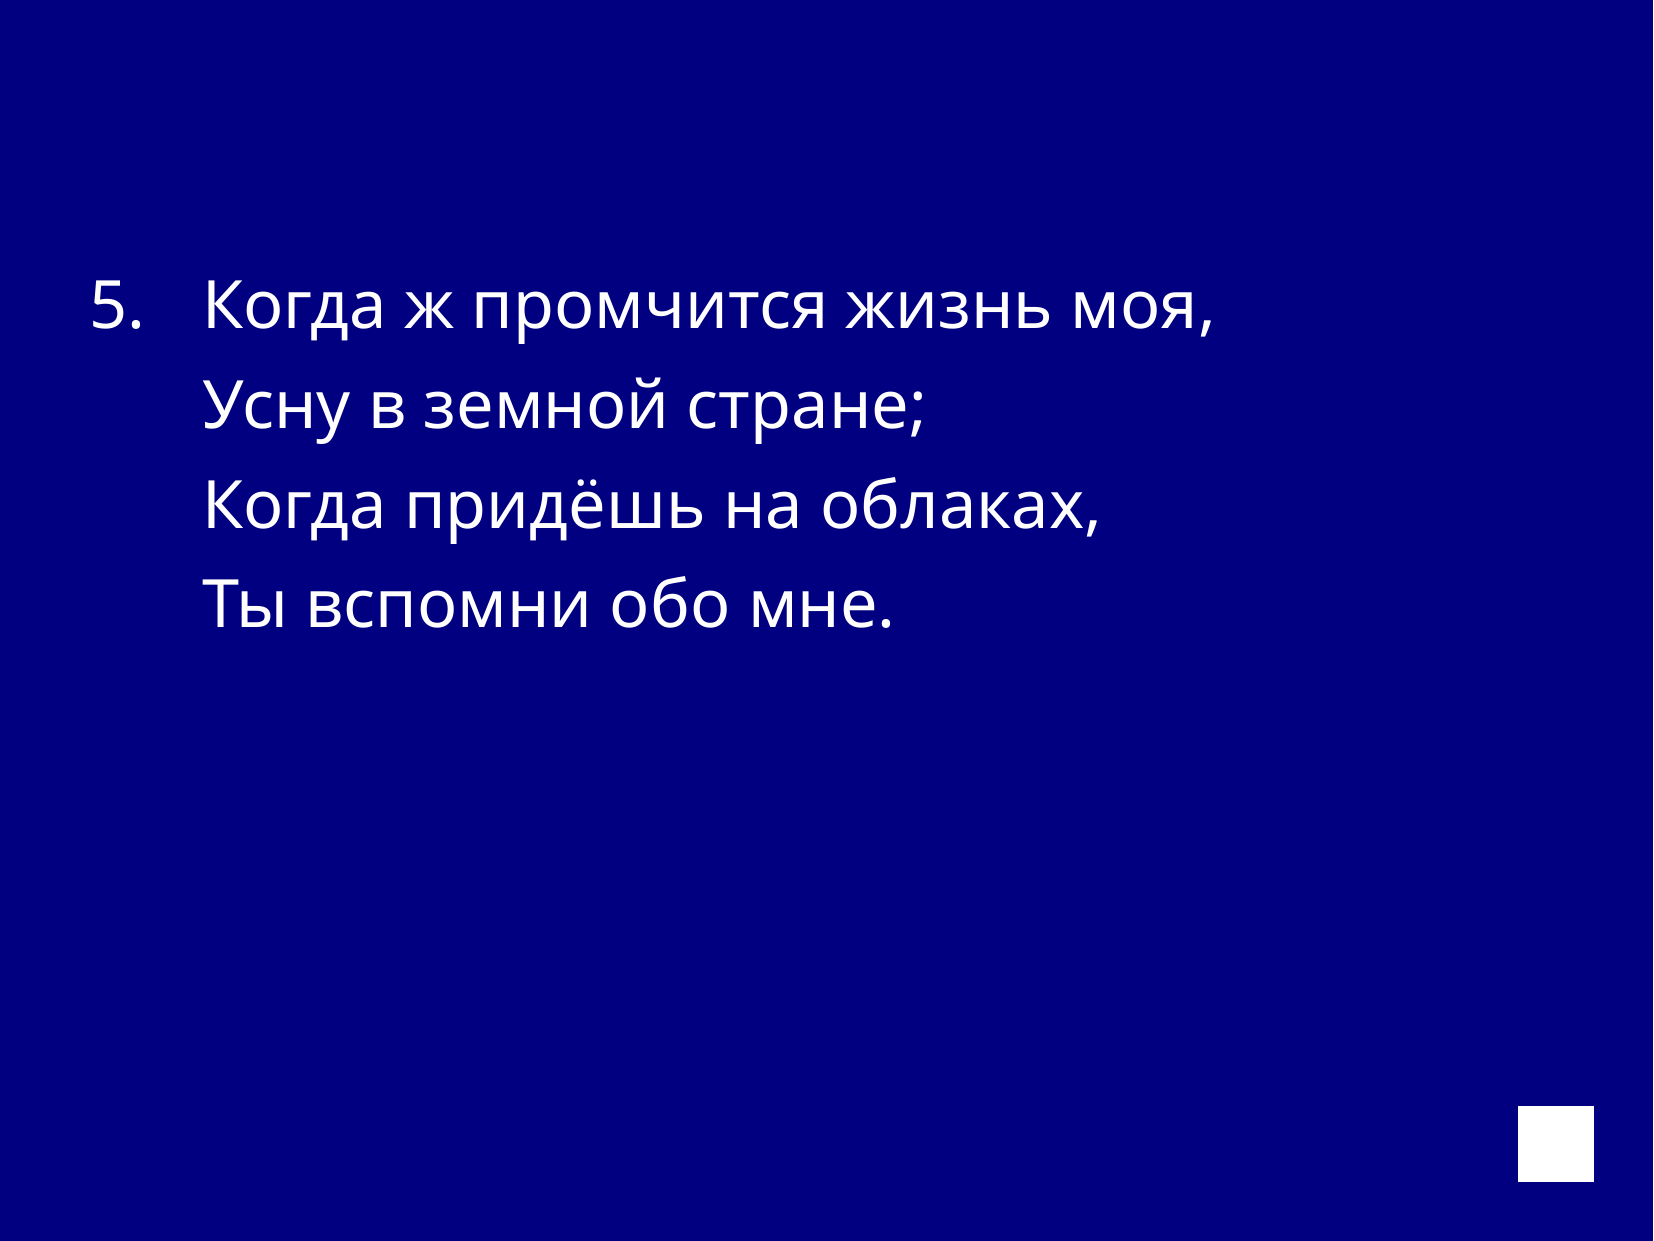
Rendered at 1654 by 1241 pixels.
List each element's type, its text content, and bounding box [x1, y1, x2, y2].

text_box 5. Когда ж промчится жизнь моя, Усну в земной стране; Когда придёшь на облаках, Ты вспомни обо мне. [75, 150, 1576, 1163]
text_box [1518, 1106, 1594, 1182]
